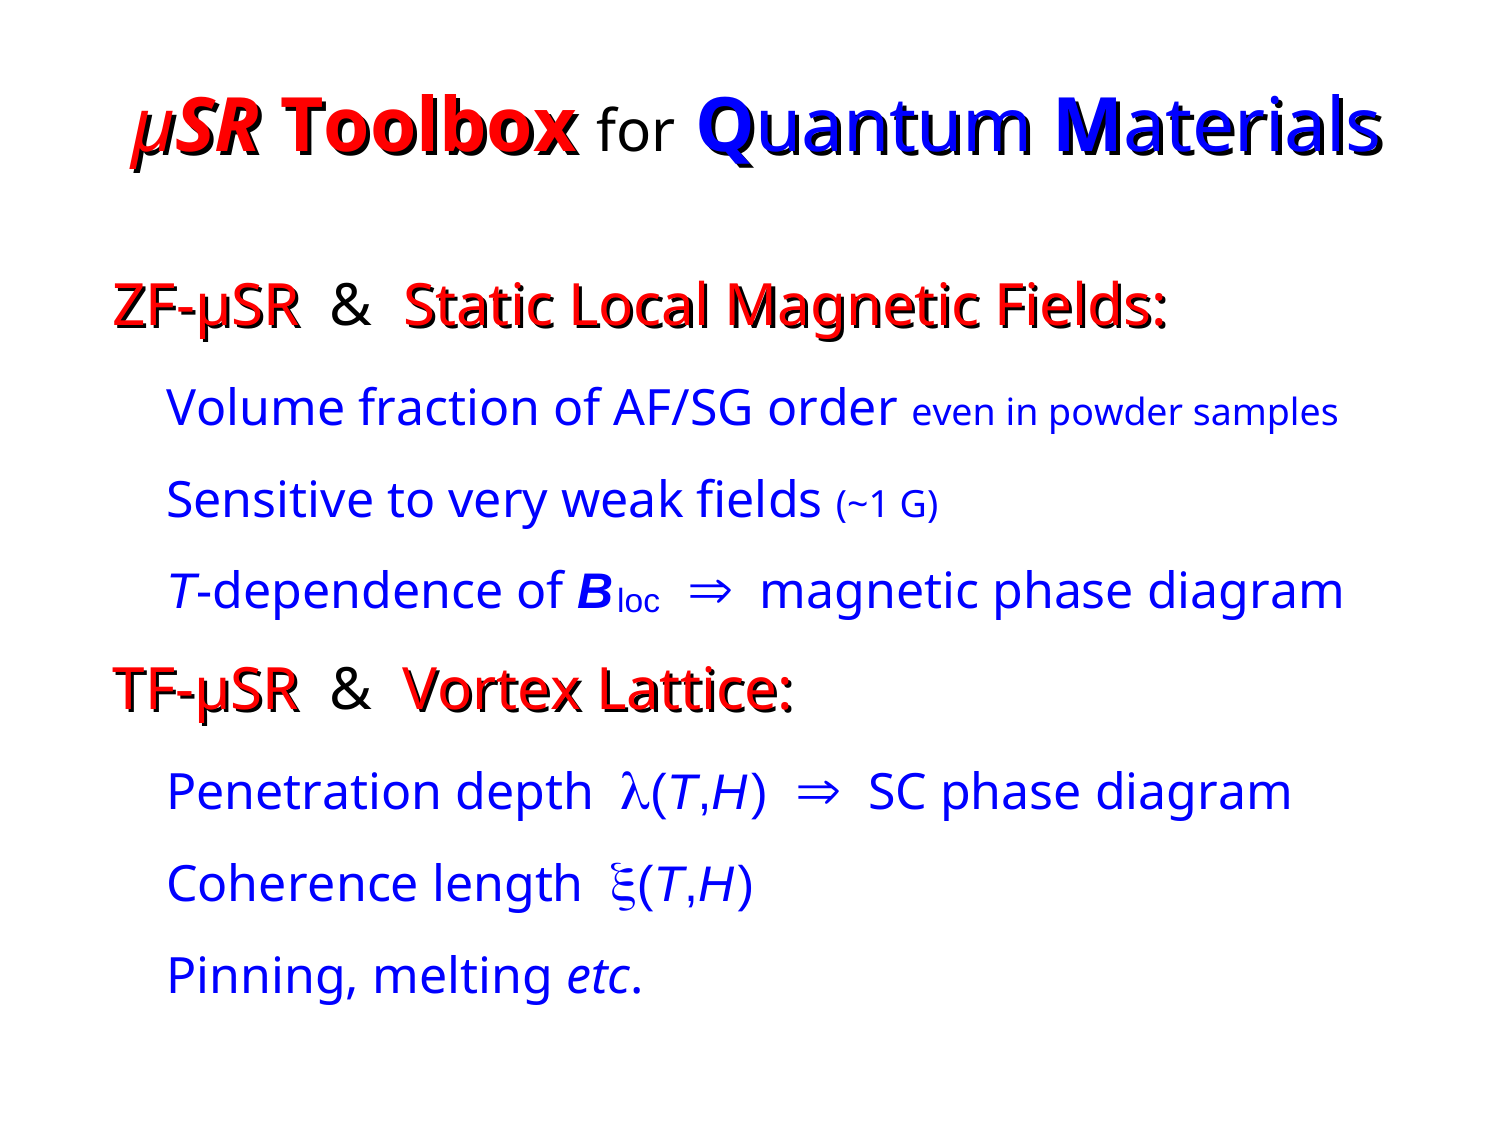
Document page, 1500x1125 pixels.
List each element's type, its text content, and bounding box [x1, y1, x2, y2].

list ZF-µSR & Static Local Magnetic Fields: Volume fraction of AF/SG order even in powder samples Sensitive to very weak fields (~1 G) T-dependence of B loc  magnetic phase diagram TF-µSR & Vortex Lattice: Penetration depth (T,H )  SC phase diagram Coherence length (T,H ) Pinning, melting etc. [95, 262, 1446, 1069]
title μSR Toolbox for Quantum Materials [63, 64, 1451, 180]
